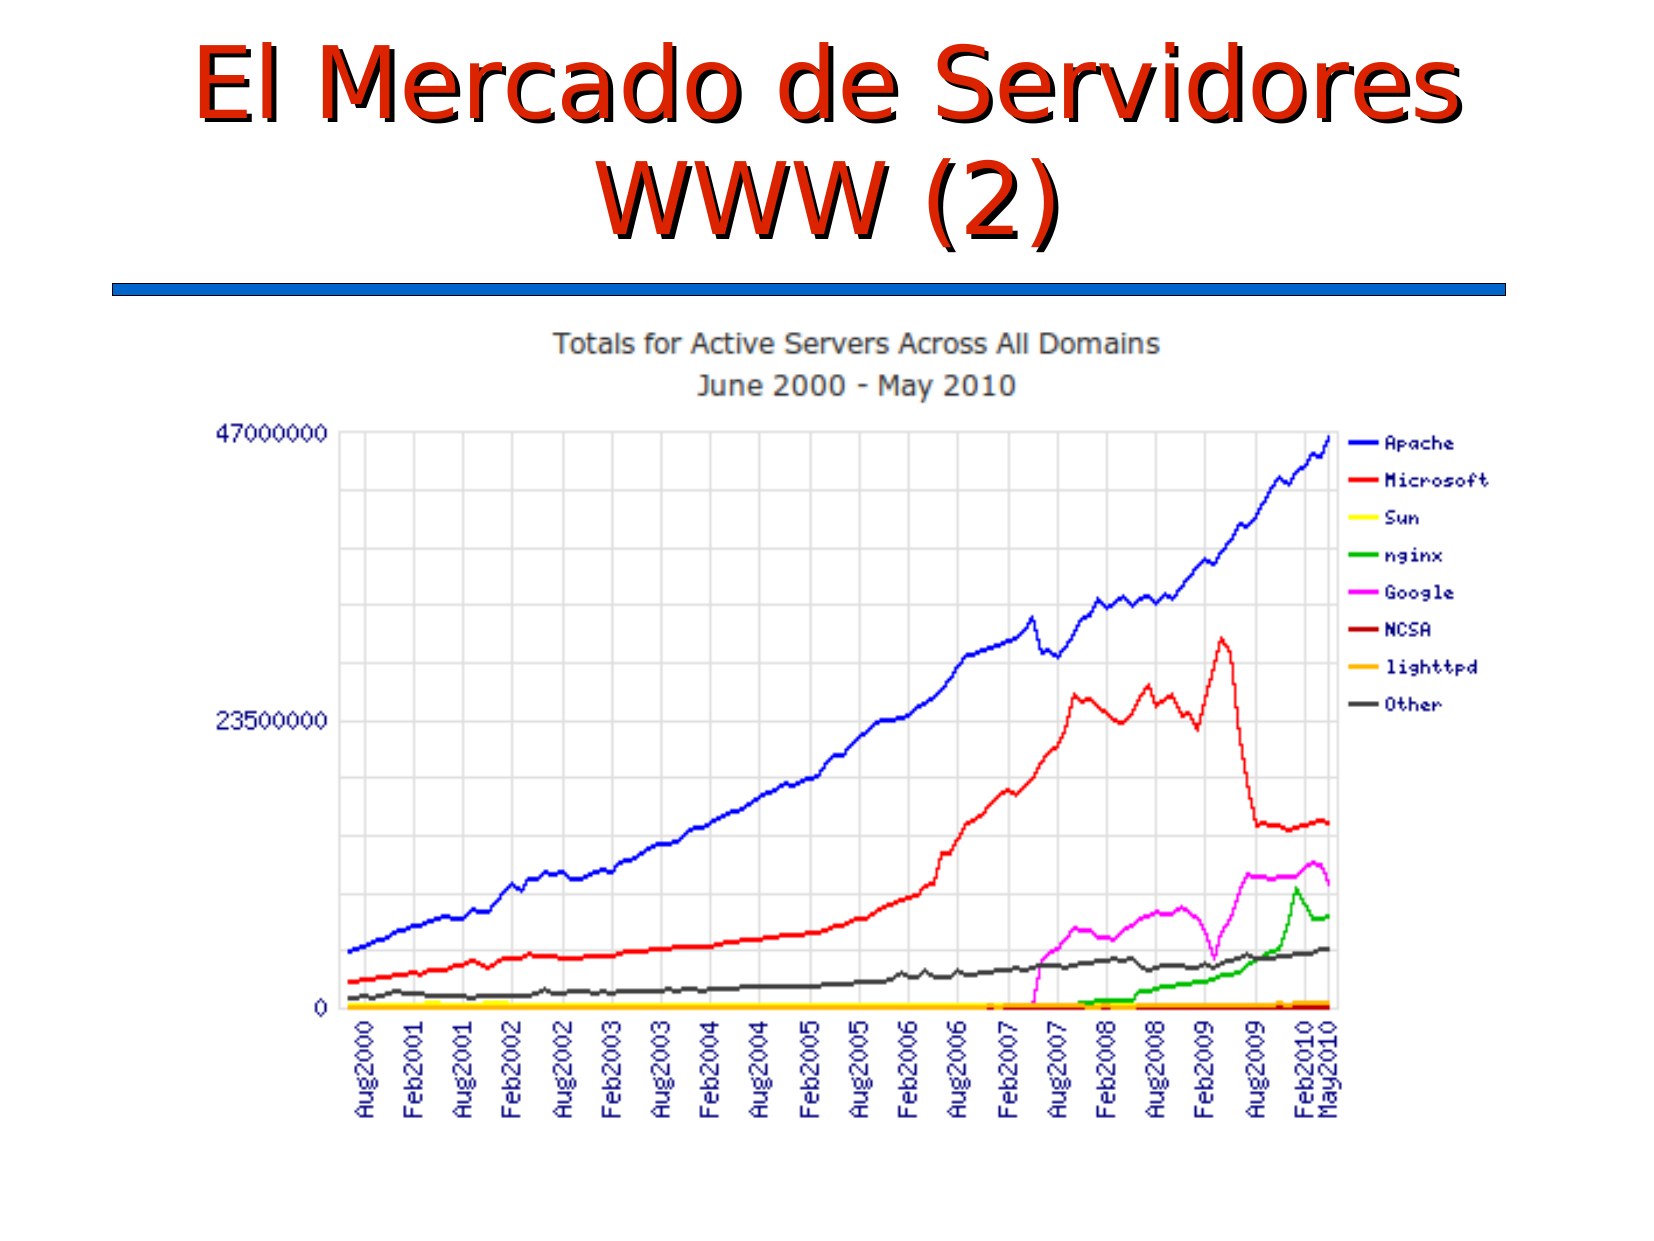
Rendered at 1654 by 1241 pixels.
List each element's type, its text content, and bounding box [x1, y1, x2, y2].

title El Mercado de Servidores WWW (2) [121, 25, 1534, 258]
picture [206, 324, 1503, 1132]
